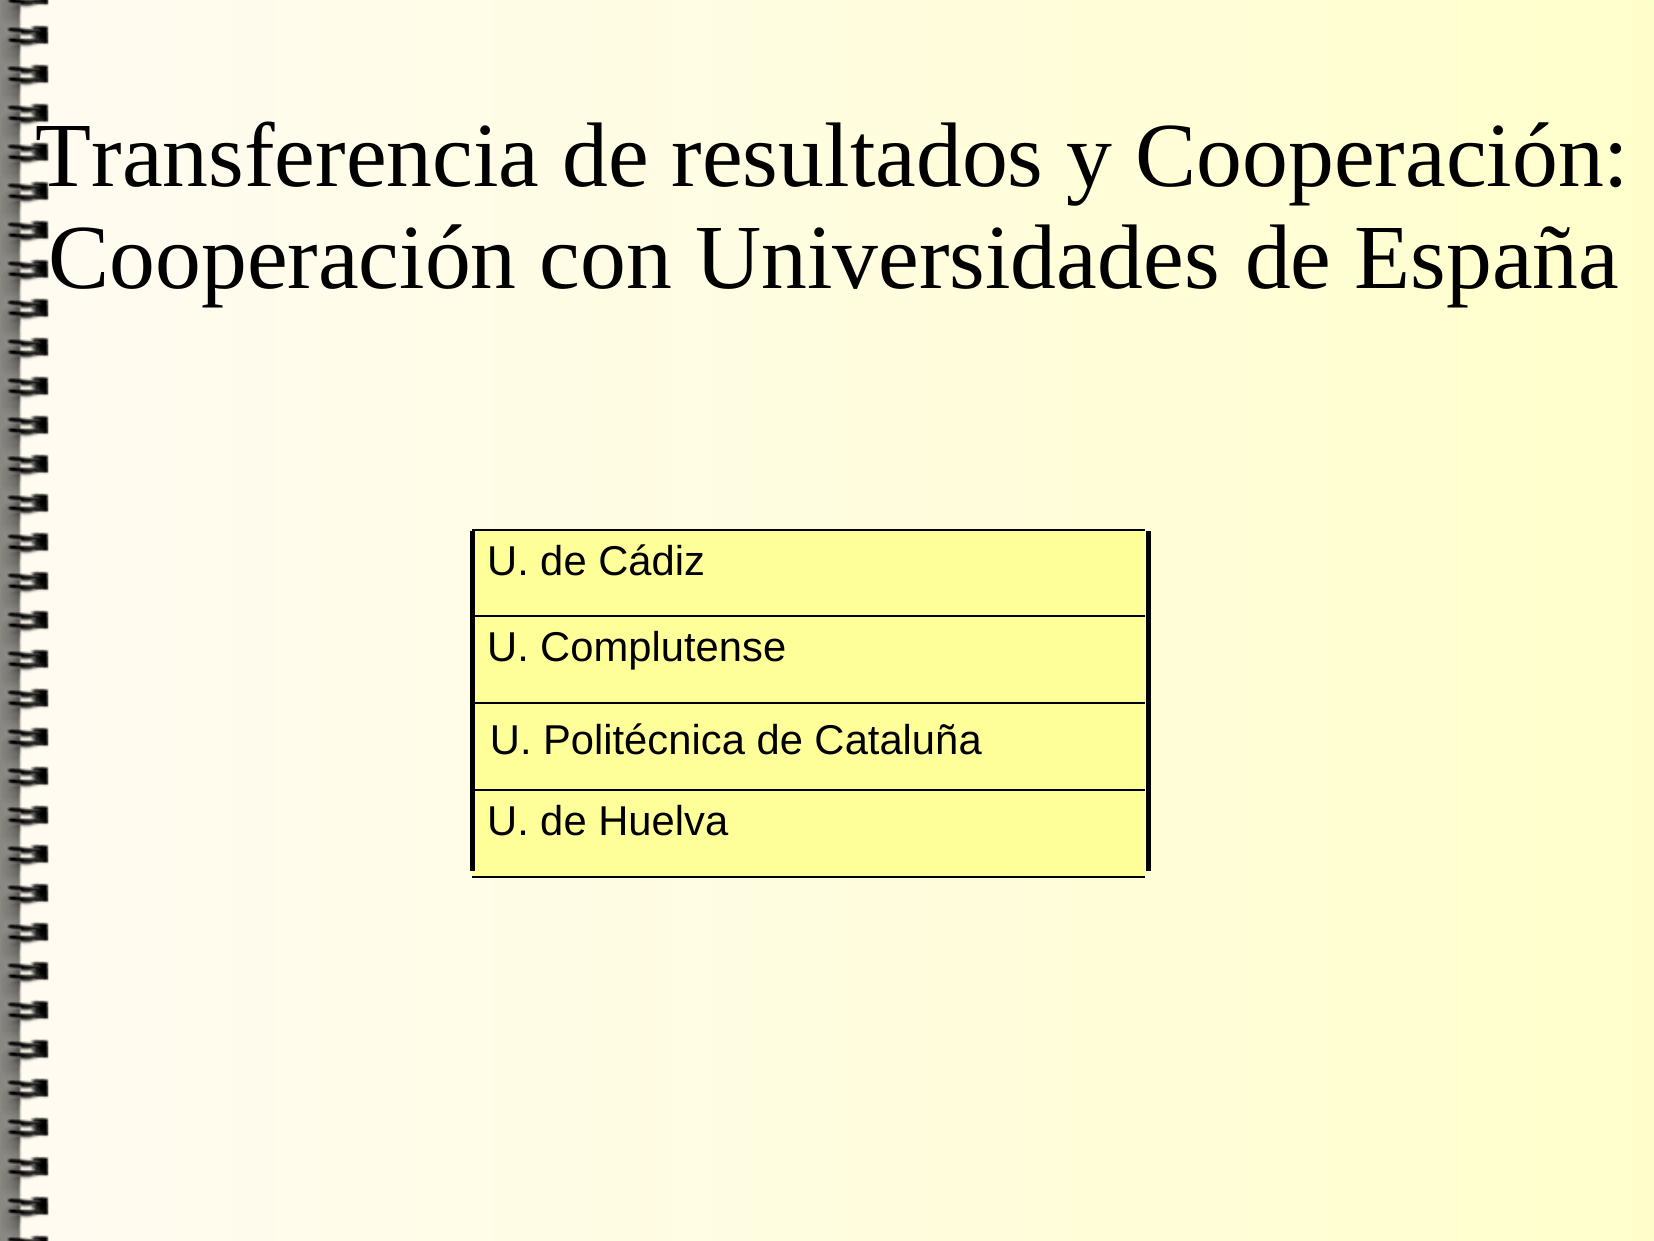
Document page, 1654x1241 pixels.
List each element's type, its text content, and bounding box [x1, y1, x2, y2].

text_box [475, 704, 1145, 789]
text_box U. de Huelva [472, 791, 1145, 876]
text_box U. Politécnica de Cataluña [475, 708, 1133, 768]
picture [0, 0, 1654, 1241]
text_box U. Complutense [475, 617, 1145, 702]
title Transferencia de resultados y Cooperación: Cooperación con Universidades de España [14, 102, 1654, 311]
text_box U. de Cádiz [475, 531, 1145, 615]
